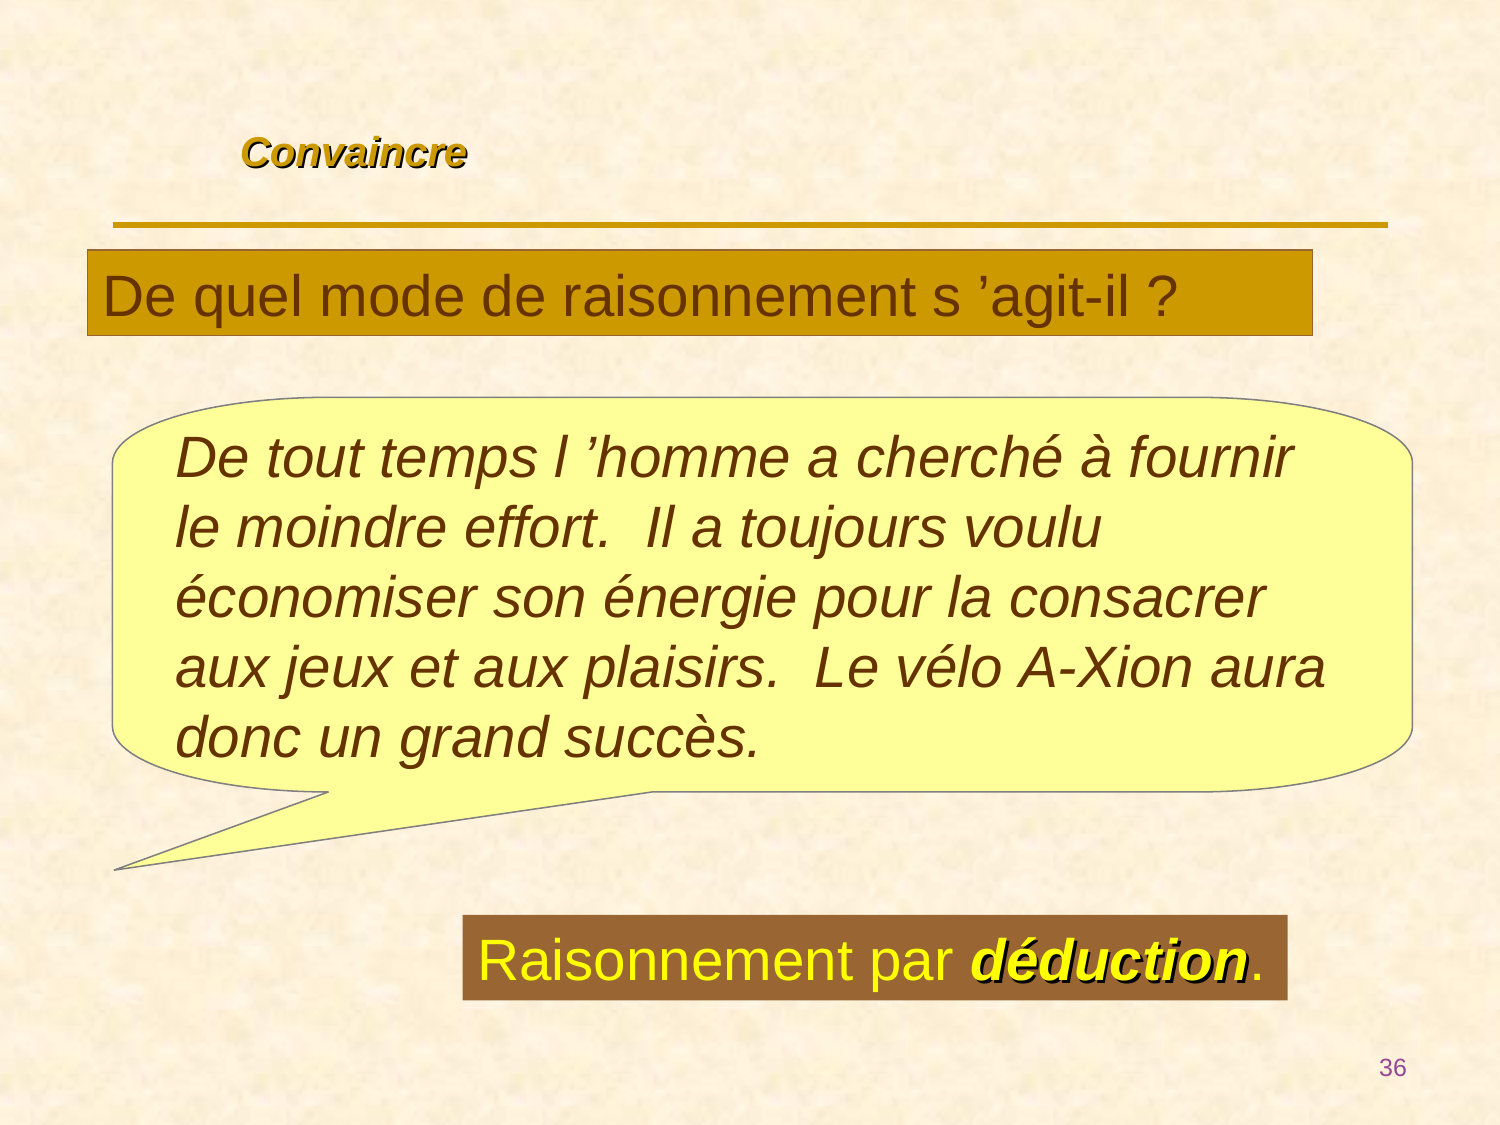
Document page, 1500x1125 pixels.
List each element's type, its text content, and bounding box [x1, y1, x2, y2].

picture [0, 0, 1500, 1125]
text_box Raisonnement par déduction. [462, 914, 1288, 1001]
text_box Convaincre [225, 116, 483, 183]
text_box De tout temps l ’homme a cherché à fournir le moindre effort. Il a toujours voulu économiser son énergie pour la consacrer aux jeux et aux plaisirs. Le vélo A-Xion aura donc un grand succès. [112, 397, 1413, 871]
text_box De quel mode de raisonnement s ’agit-il ? [87, 249, 1313, 336]
